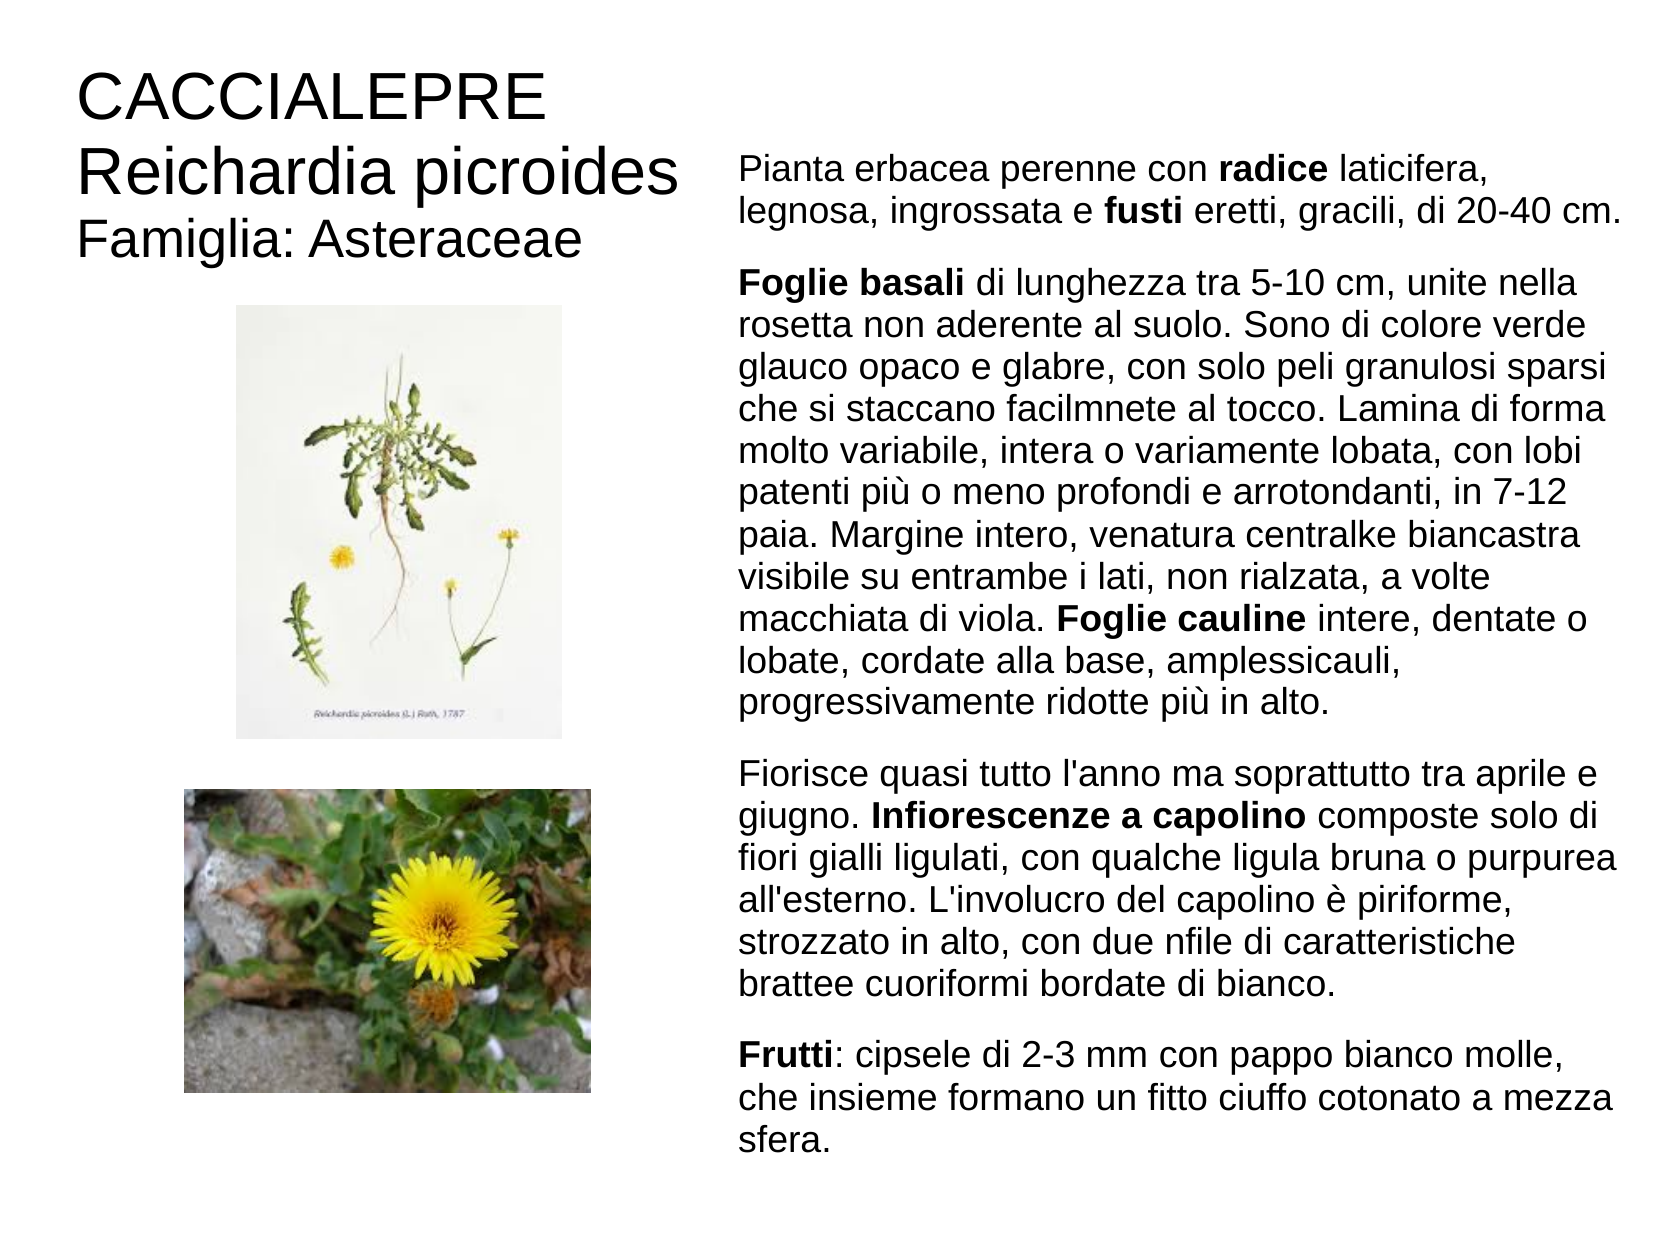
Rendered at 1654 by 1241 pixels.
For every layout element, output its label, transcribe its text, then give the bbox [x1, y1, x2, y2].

title CACCIALEPRE Reichardia picroides Famiglia: Asteraceae [76, 59, 1565, 283]
picture [184, 789, 591, 1093]
picture [236, 305, 562, 739]
list Pianta erbacea perenne con radice laticifera, legnosa, ingrossata e fusti eretti, gracili, di 20-40 cm. Foglie basali di lunghezza tra 5-10 cm, unite nella rosetta non aderente al suolo. Sono di colore verde glauco opaco e glabre, con solo peli granulosi sparsi che si staccano facilmnete al tocco. Lamina di forma molto variabile, intera o variamente lobata, con lobi patenti più o meno profondi e arrotondanti, in 7-12 paia. Margine intero, venatura centralke biancastra visibile su entrambe i lati, non rialzata, a volte macchiata di viola. Foglie cauline intere, dentate o lobate, cordate alla base, amplessicauli, progressivamente ridotte più in alto. Fiorisce quasi tutto l'anno ma soprattutto tra aprile e giugno. Infiorescenze a capolino composte solo di fiori gialli ligulati, con qualche ligula bruna o purpurea all'esterno. L'involucro del capolino è piriforme, strozzato in alto, con due nfile di caratteristiche brattee cuoriformi bordate di bianco. Frutti: cipsele di 2-3 mm con pappo bianco molle, che insieme formano un fitto ciuffo cotonato a mezza sfera. [738, 147, 1625, 1240]
